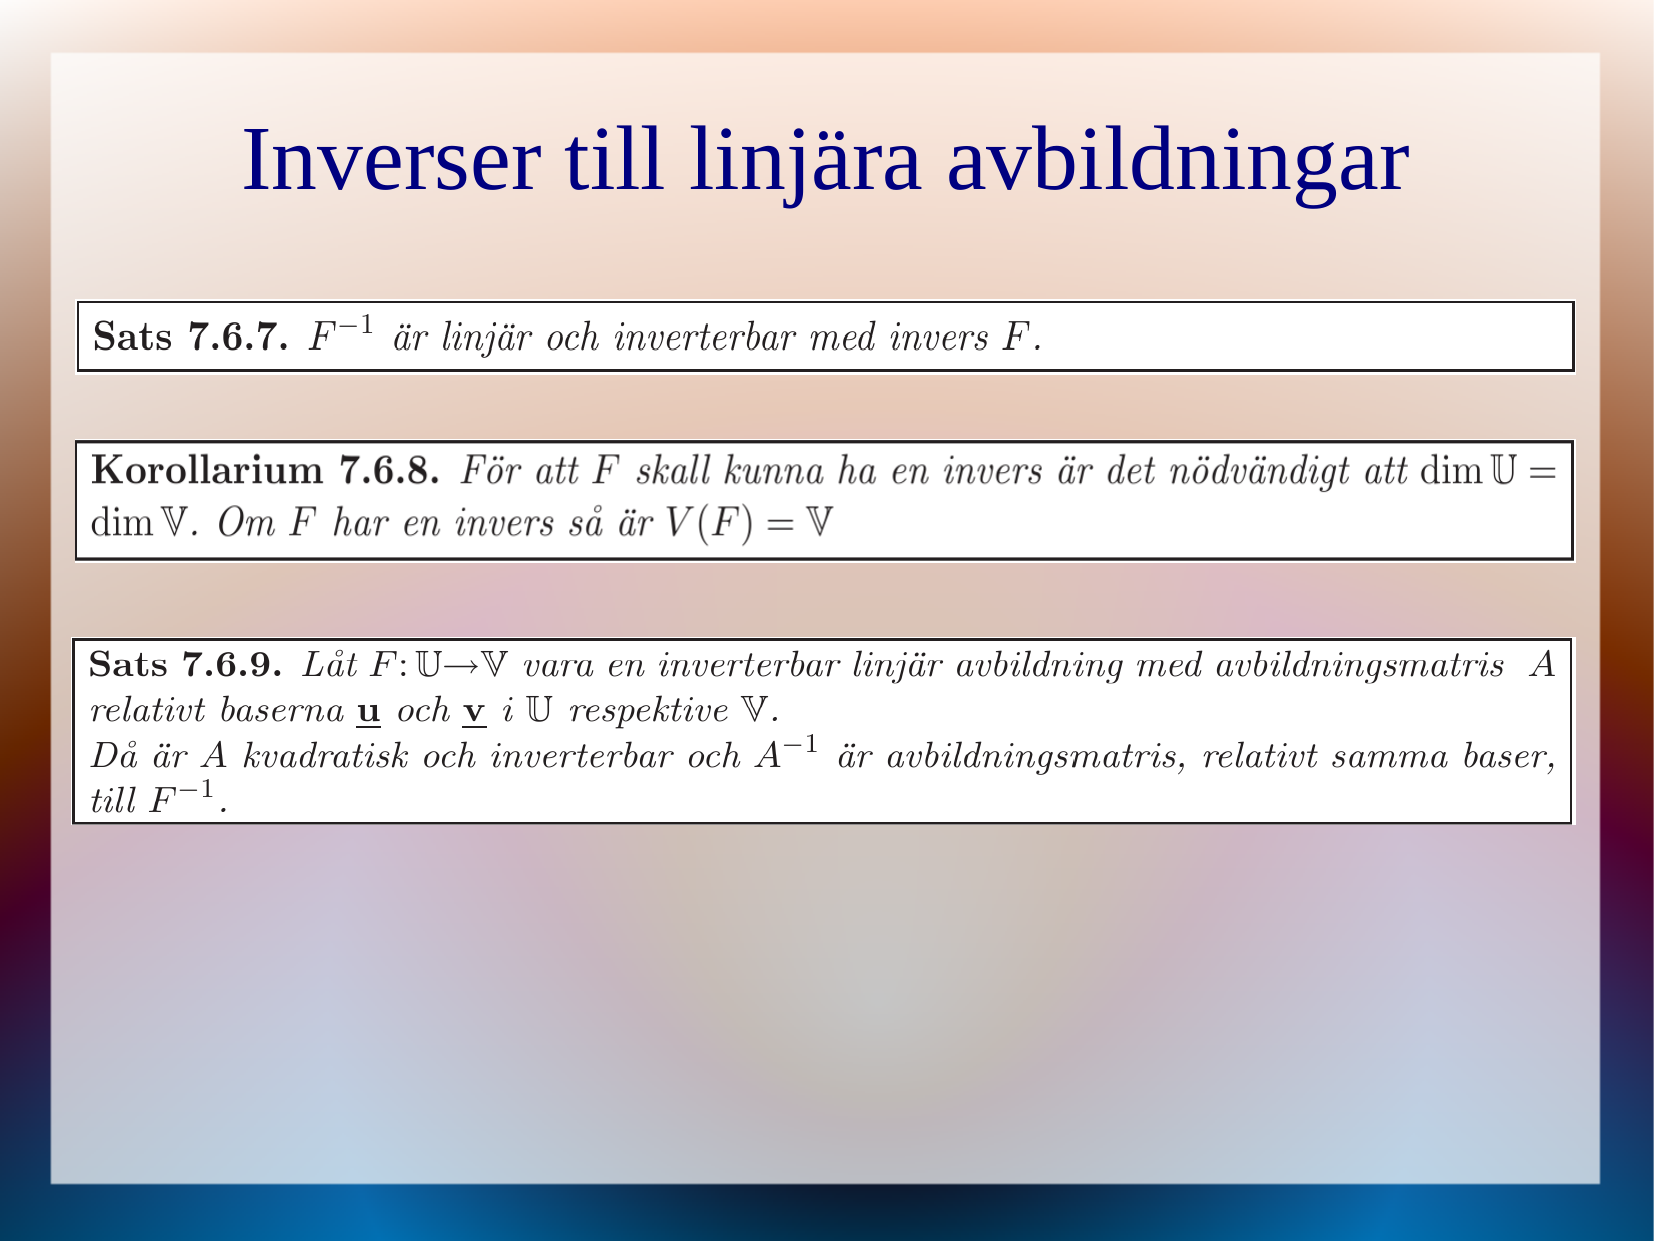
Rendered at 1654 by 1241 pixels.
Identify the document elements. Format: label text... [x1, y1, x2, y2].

title Inverser till linjära avbildningar [82, 62, 1571, 255]
picture [0, 0, 1654, 1241]
